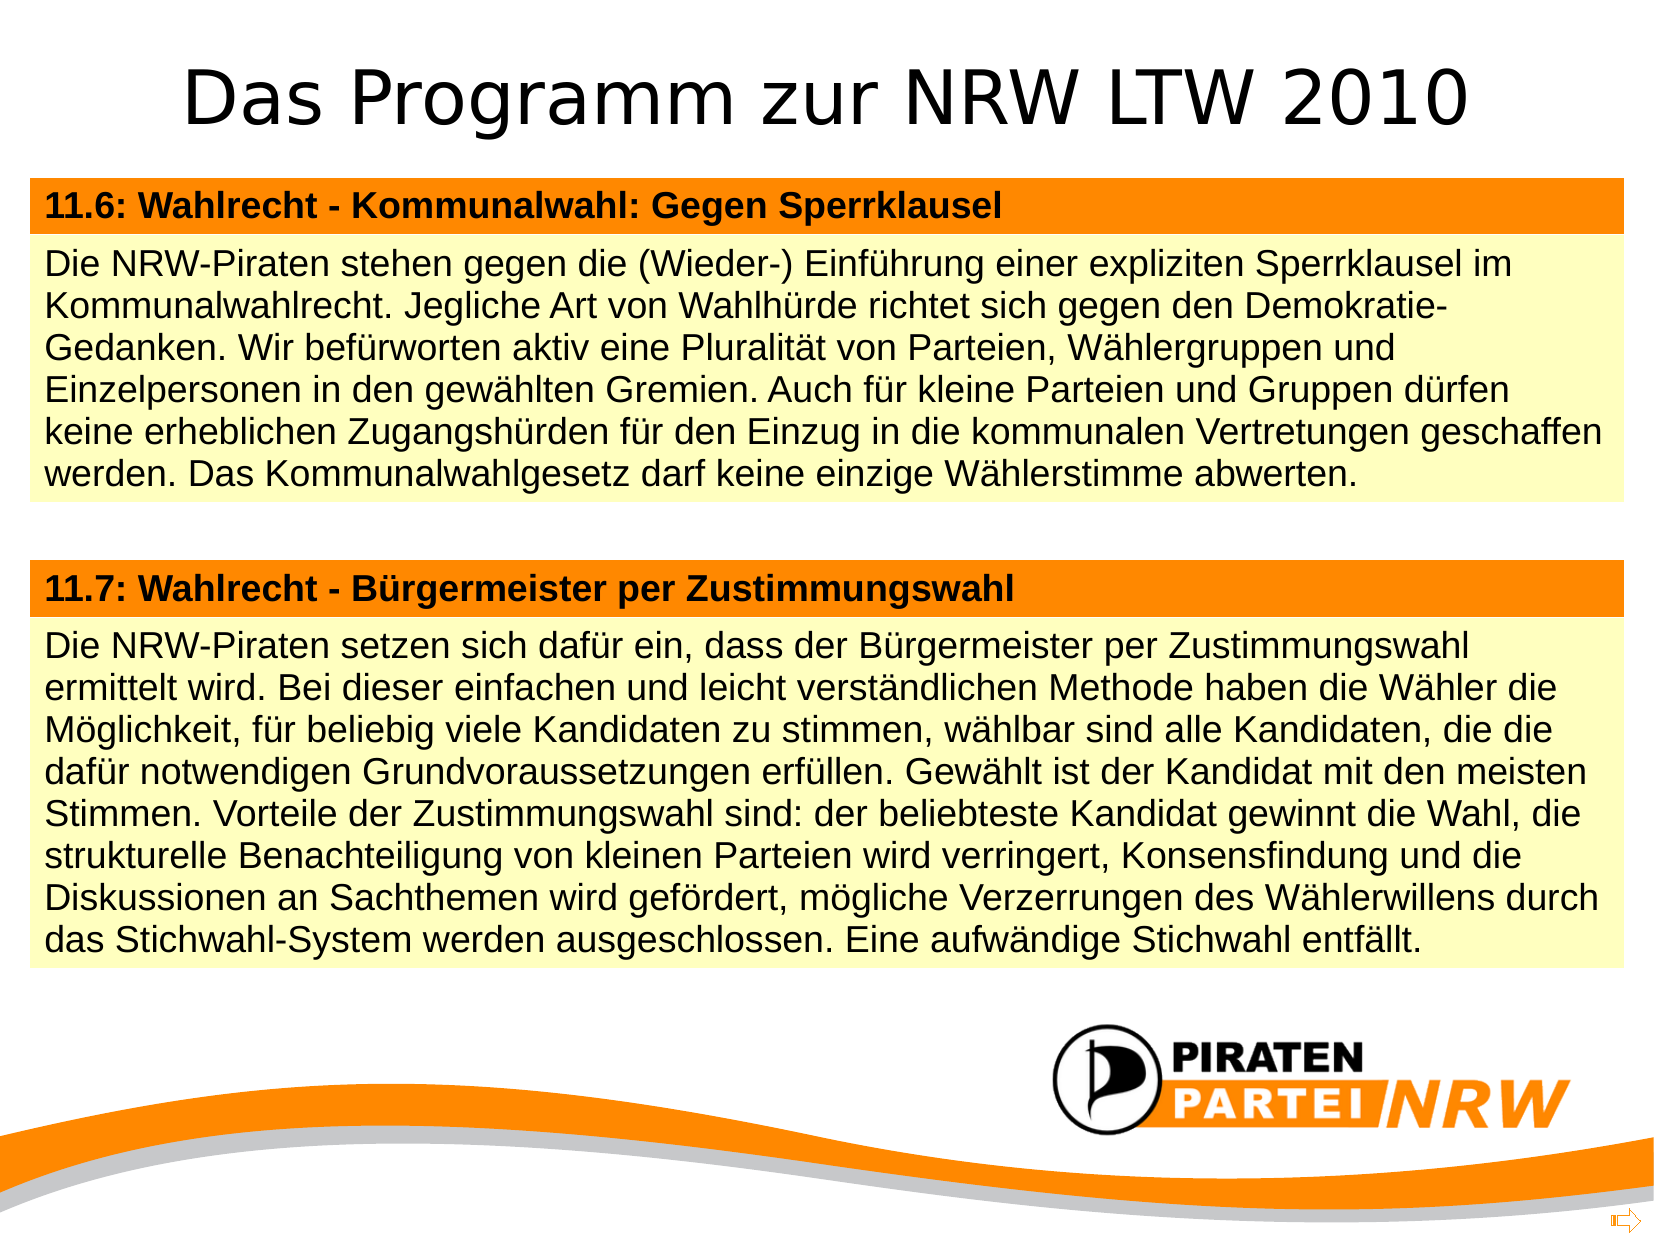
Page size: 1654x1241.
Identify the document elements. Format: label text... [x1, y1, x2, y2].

title Das Programm zur NRW LTW 2010 [82, 54, 1571, 143]
table_cell Die NRW-Piraten setzen sich dafür ein, dass der Bürgermeister per Zustimmungswahl ermittelt wird. Bei dieser einfachen und leicht verständlichen Methode haben die Wähler die Möglichkeit, für beliebig viele Kandidaten zu stimmen, wählbar sind alle Kandidaten, die die dafür notwendigen Grundvoraussetzungen erfüllen. Gewählt ist der Kandidat mit den meisten Stimmen. Vorteile der Zustimmungswahl sind: der beliebteste Kandidat gewinnt die Wahl, die strukturelle Benachteiligung von kleinen Parteien wird verringert, Konsensfindung und die Diskussionen an Sachthemen wird gefördert, mögliche Verzerrungen des Wählerwillens durch das Stichwahl-System werden ausgeschlossen. Eine aufwändige Stichwahl entfällt. [30, 618, 1624, 968]
table_cell 11.7: Wahlrecht - Bürgermeister per Zustimmungswahl [30, 560, 1624, 617]
picture [1045, 1021, 1579, 1140]
table_cell Die NRW-Piraten stehen gegen die (Wieder-) Einführung einer expliziten Sperrklausel im Kommunalwahlrecht. Jegliche Art von Wahlhürde richtet sich gegen den Demokratie-Gedanken. Wir befürworten aktiv eine Pluralität von Parteien, Wählergruppen und Einzelpersonen in den gewählten Gremien. Auch für kleine Parteien und Gruppen dürfen keine erheblichen Zugangshürden für den Einzug in die kommunalen Vertretungen geschaffen werden. Das Kommunalwahlgesetz darf keine einzige Wählerstimme abwerten. [30, 235, 1624, 502]
table_cell [30, 503, 1624, 559]
table_header 11.6: Wahlrecht - Kommunalwahl: Gegen Sperrklausel [30, 178, 1624, 234]
